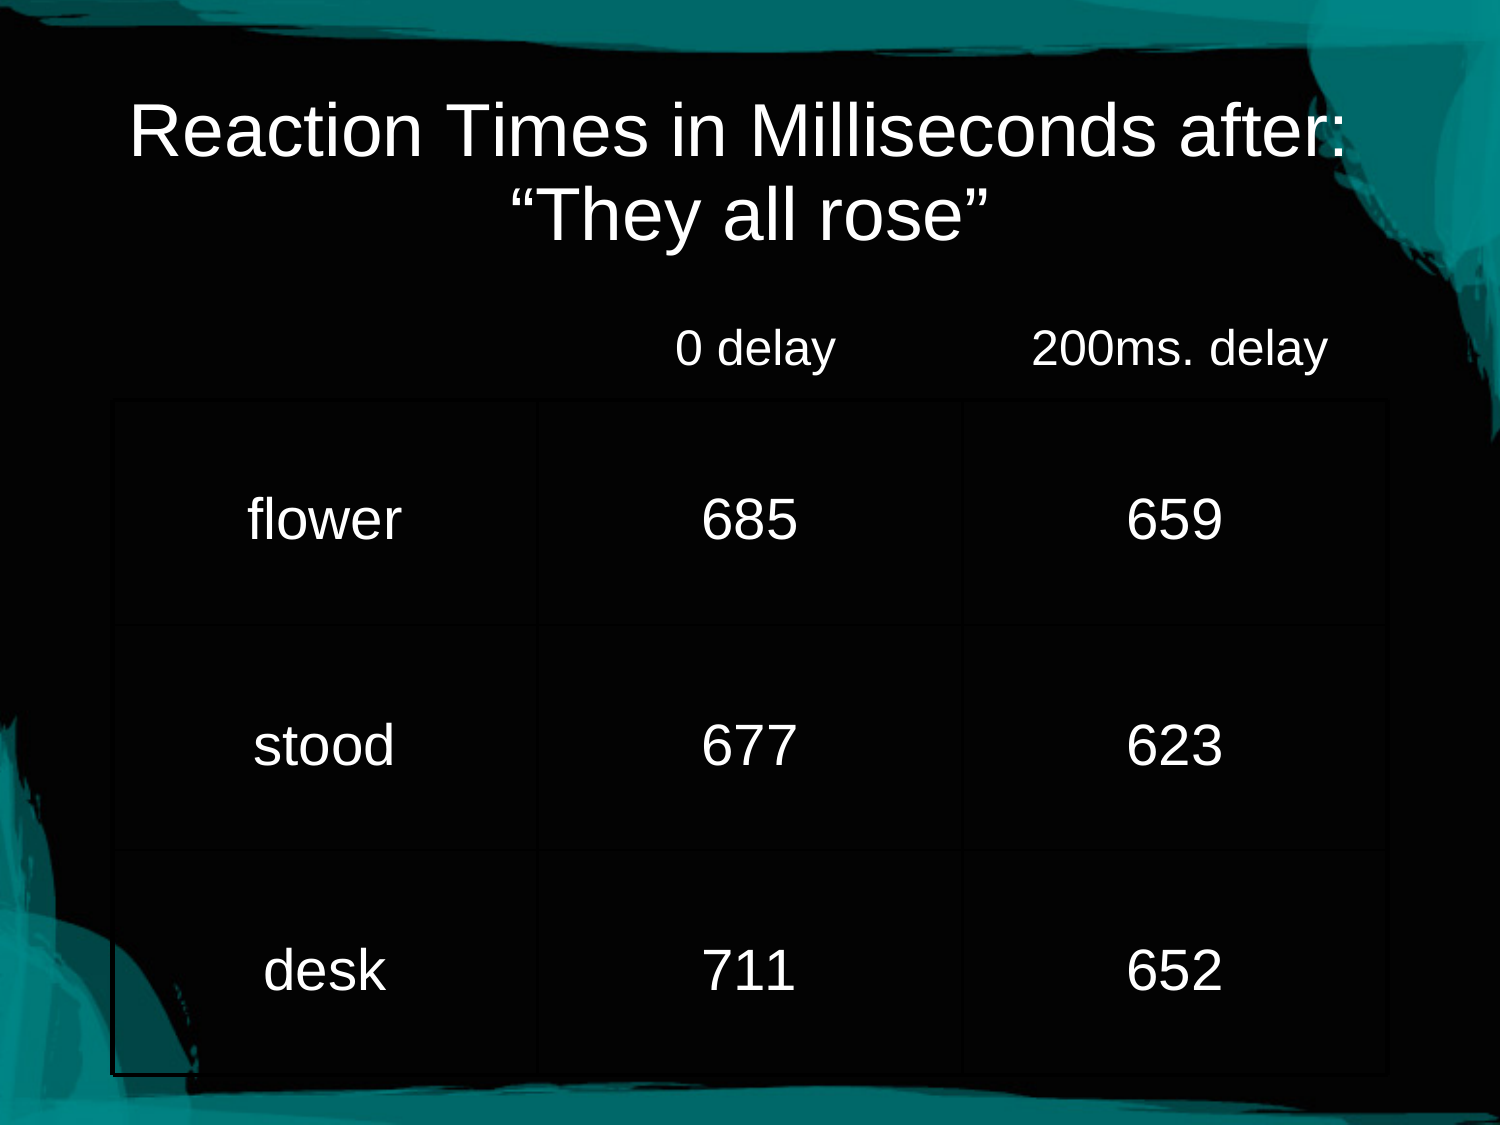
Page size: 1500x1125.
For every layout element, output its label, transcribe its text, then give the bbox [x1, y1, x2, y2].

text_box 711 [539, 851, 961, 1073]
text_box stood [115, 626, 536, 849]
text_box 652 [964, 851, 1385, 1073]
title Reaction Times in Milliseconds after: “They all rose” [112, 53, 1388, 292]
text_box 677 [539, 626, 961, 849]
text_box 685 [539, 402, 961, 624]
text_box 623 [964, 626, 1385, 849]
text_box 659 [964, 402, 1385, 624]
text_box desk [115, 851, 536, 1073]
text_box flower [115, 402, 536, 624]
text_box 0 delay 200ms. delay [562, 312, 1388, 384]
picture [0, 0, 1500, 1125]
